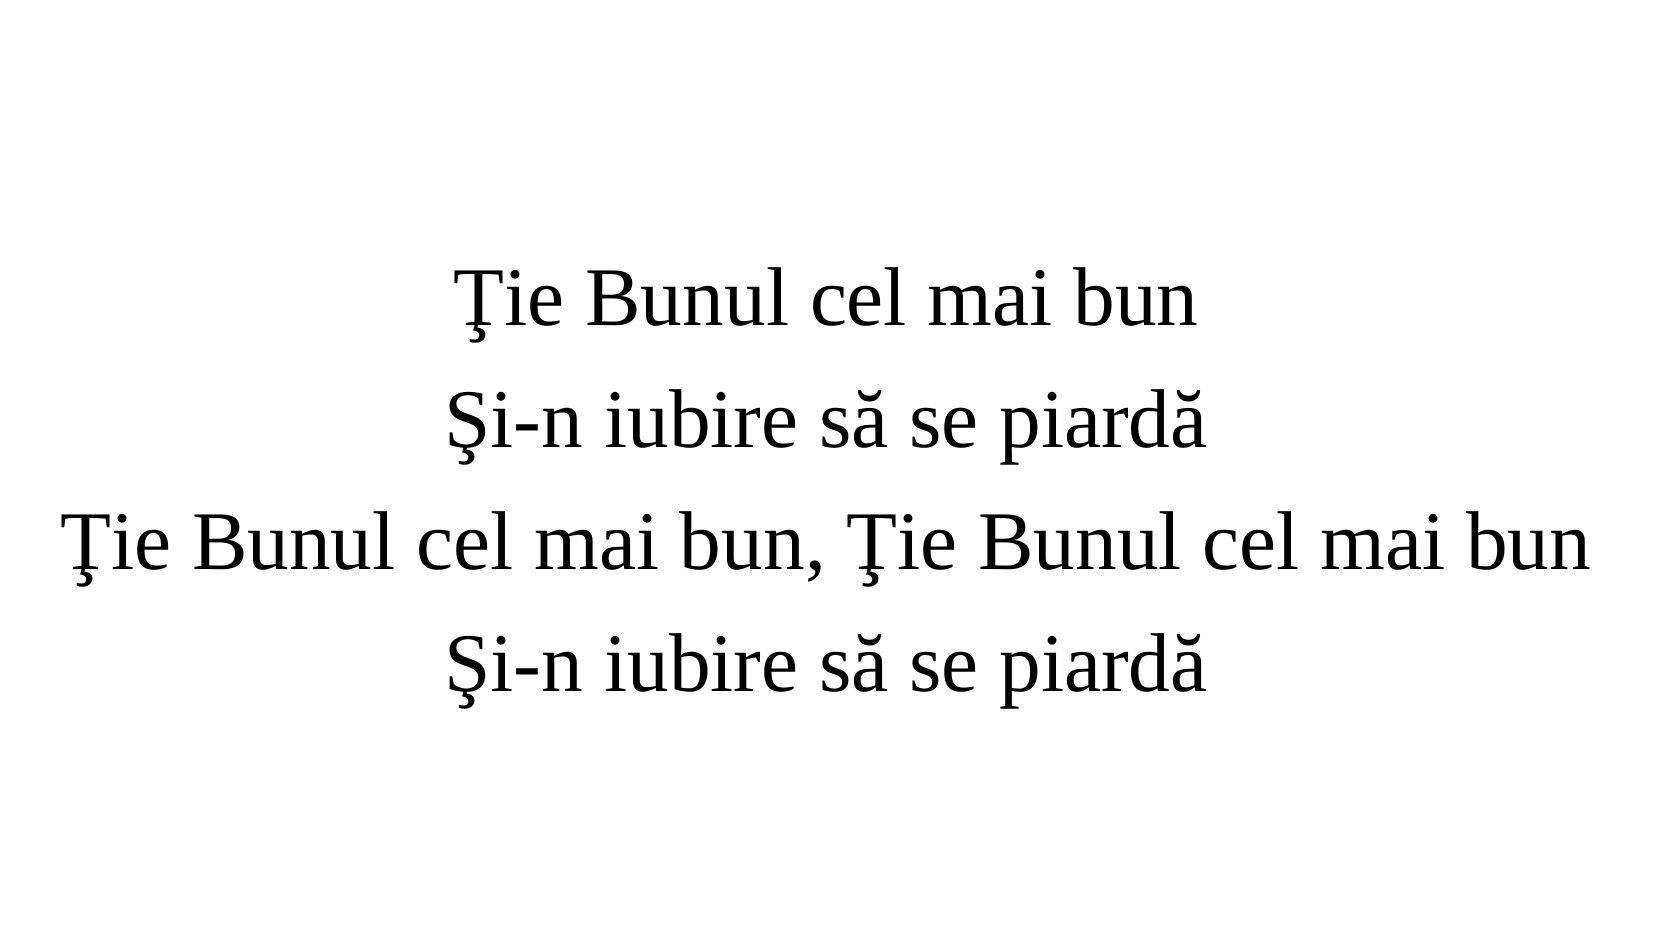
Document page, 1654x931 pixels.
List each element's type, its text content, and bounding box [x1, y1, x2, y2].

subtitle Ţie Bunul cel mai bun Şi-n iubire să se piardă Ţie Bunul cel mai bun, Ţie Bunul cel mai bun Şi-n iubire să se piardă [58, 238, 1595, 712]
